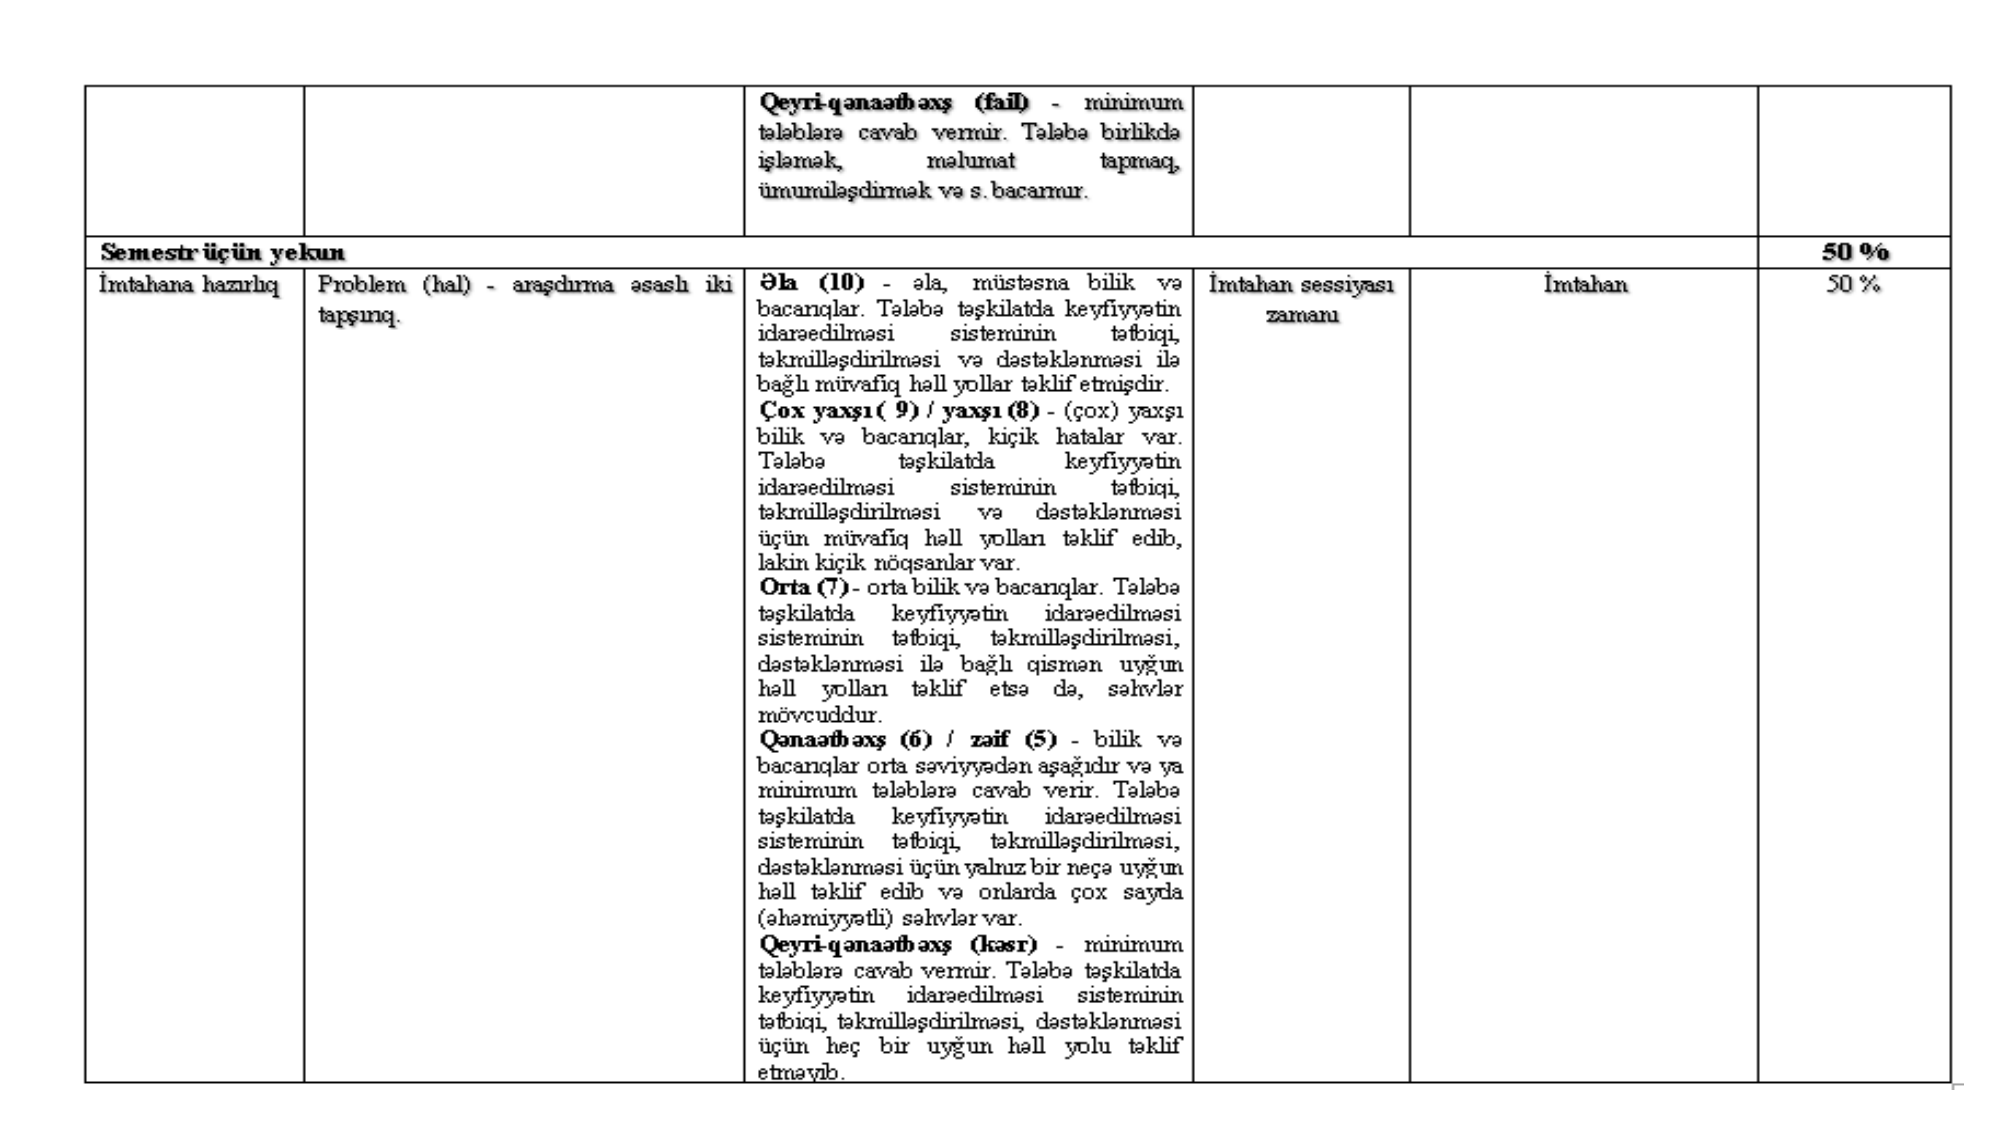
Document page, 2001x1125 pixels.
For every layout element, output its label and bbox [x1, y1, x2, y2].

picture [78, 78, 1964, 1090]
